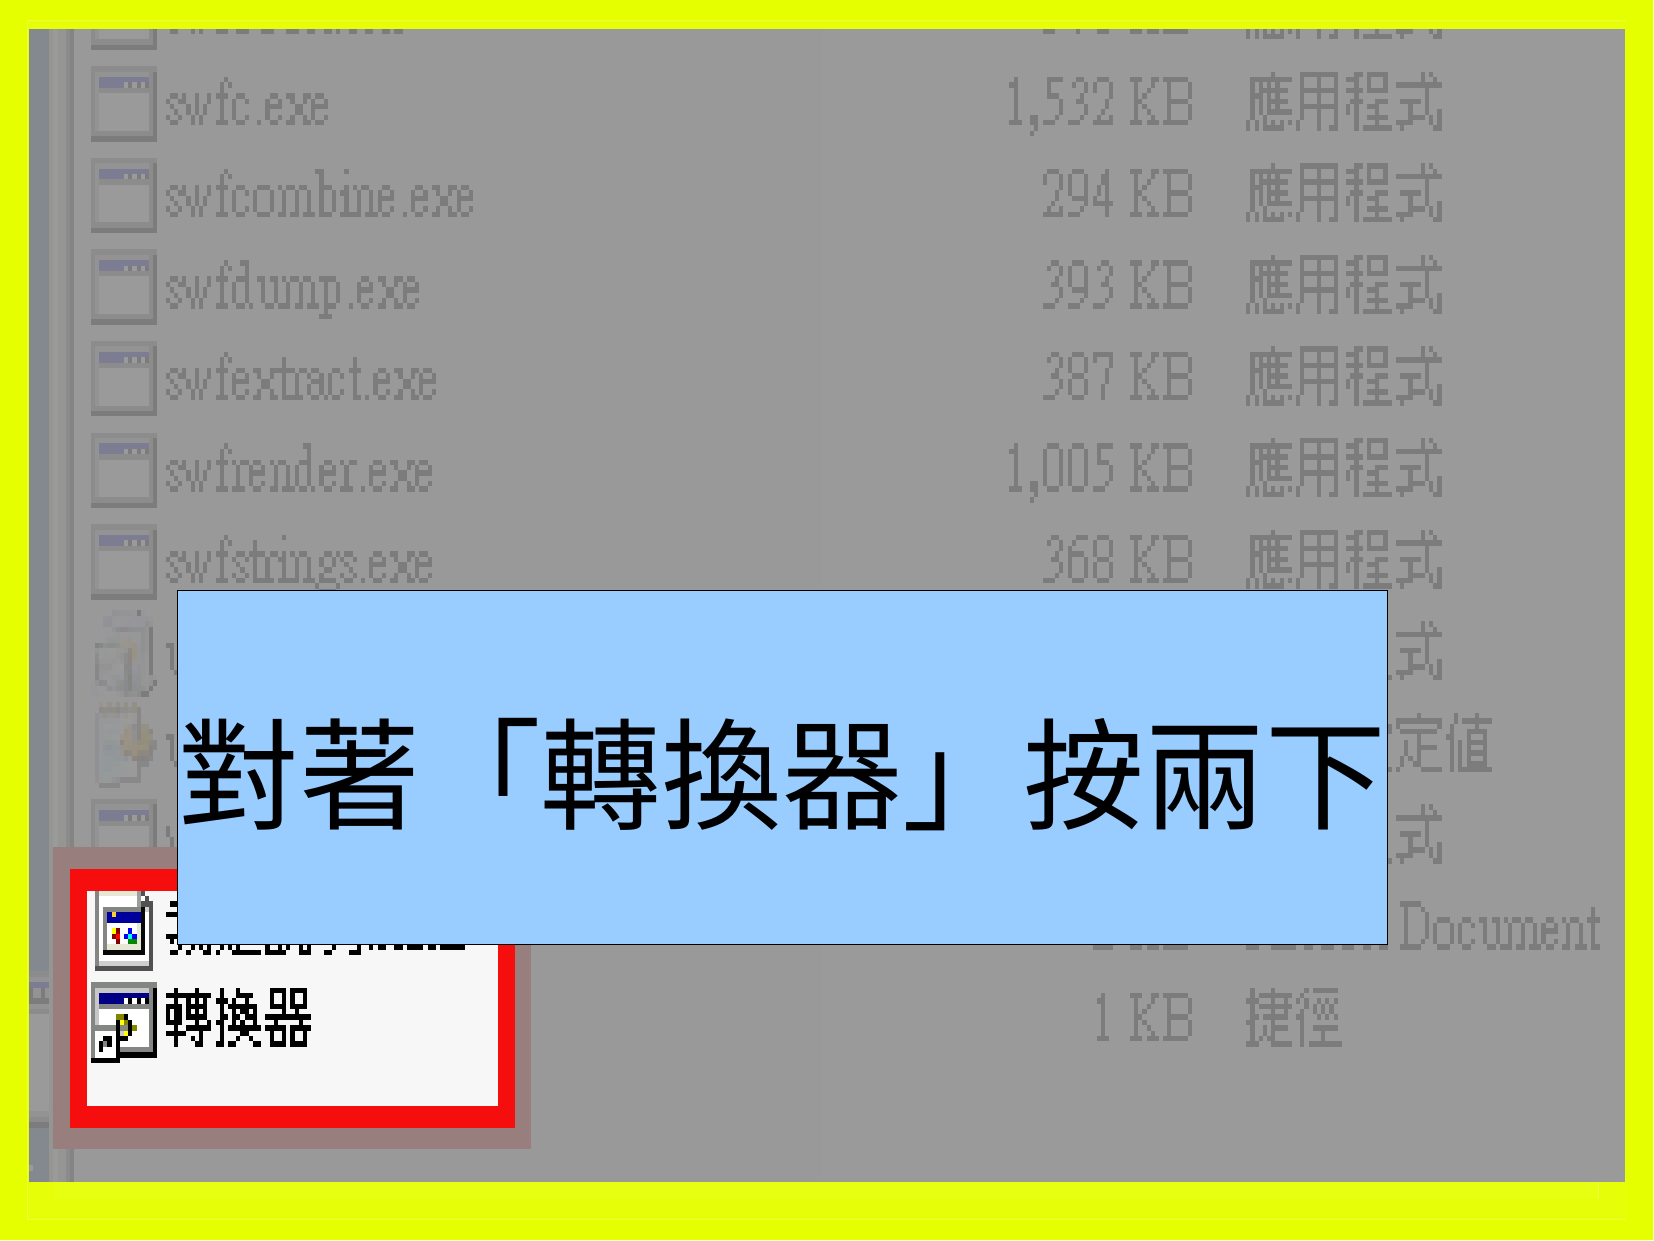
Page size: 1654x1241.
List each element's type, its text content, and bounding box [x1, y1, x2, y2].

picture [29, 29, 1625, 1182]
text_box 對著「轉換器」按兩下 [177, 590, 1388, 945]
